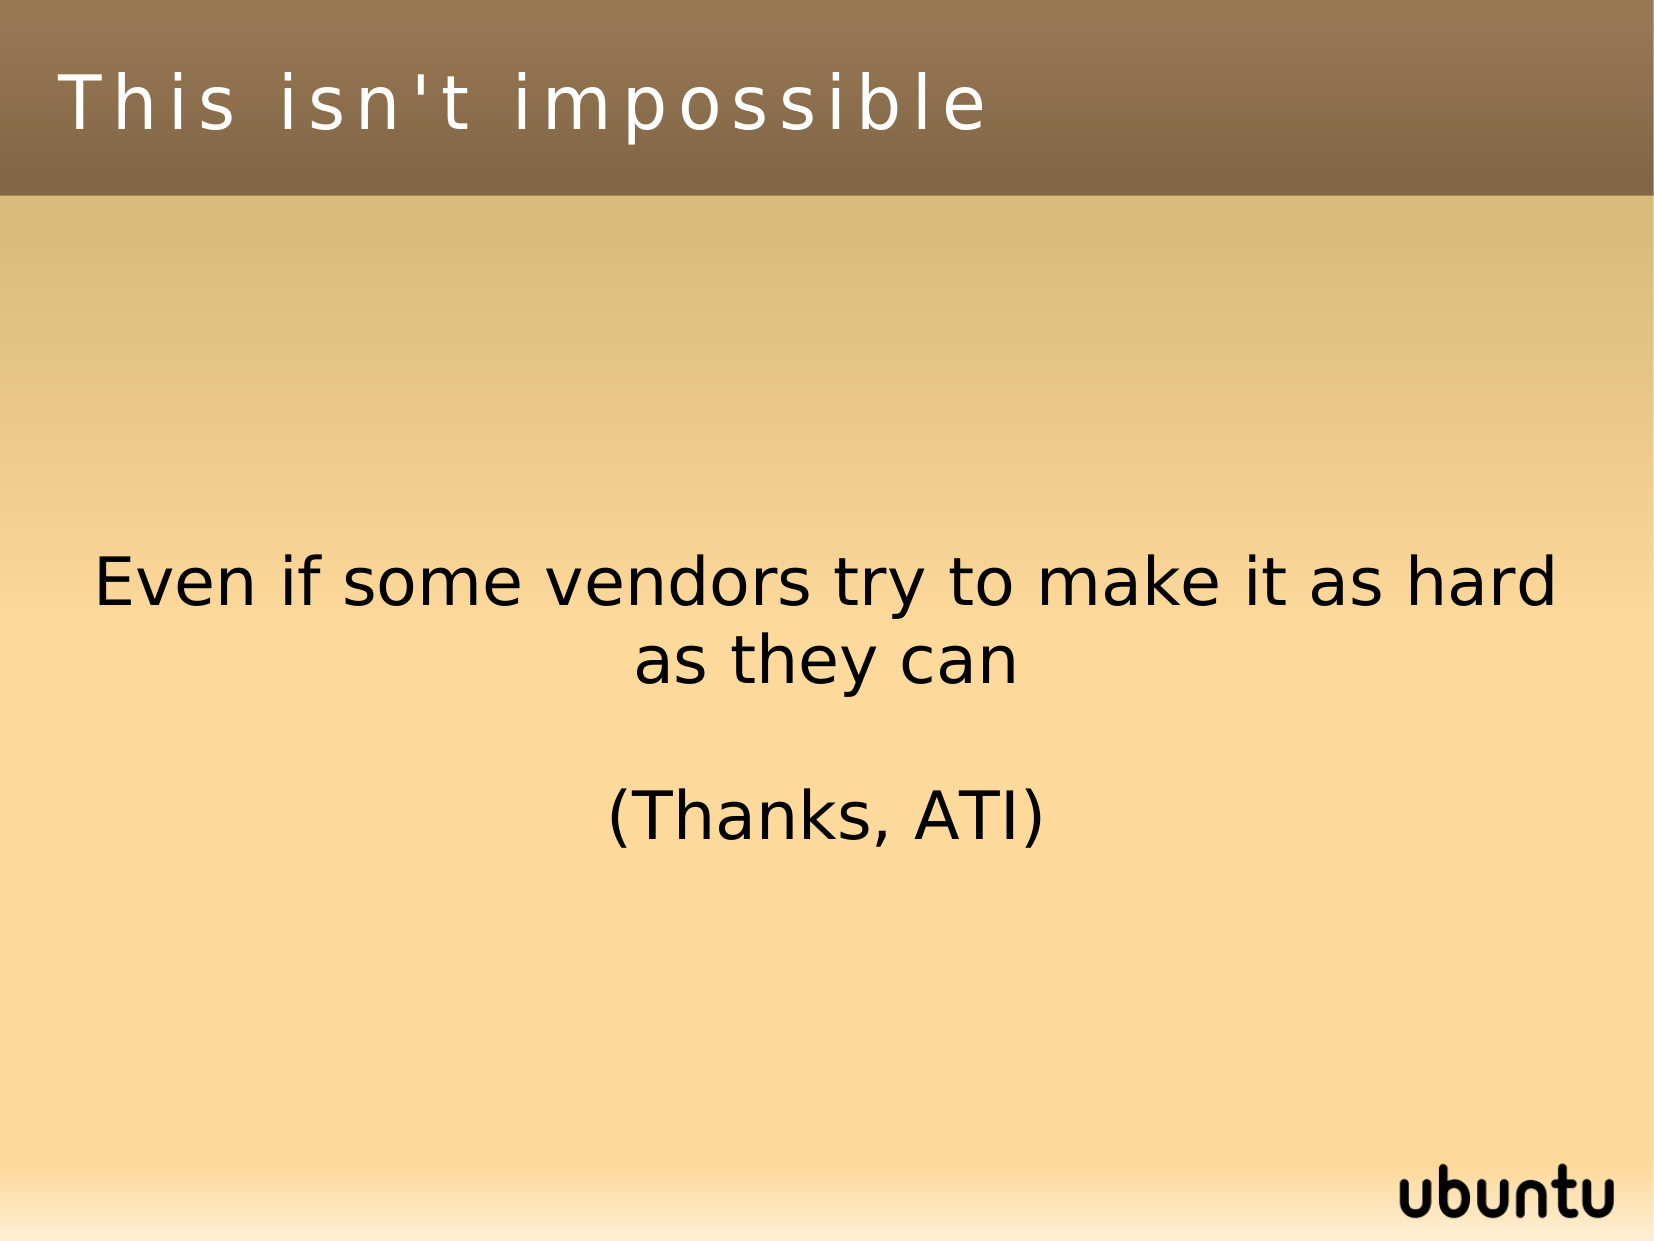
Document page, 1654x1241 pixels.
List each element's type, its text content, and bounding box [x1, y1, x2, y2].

picture [0, 0, 1654, 1241]
title This isn't impossible [59, 29, 1595, 178]
subtitle Even if some vendors try to make it as hard as they can (Thanks, ATI) [82, 297, 1571, 1102]
